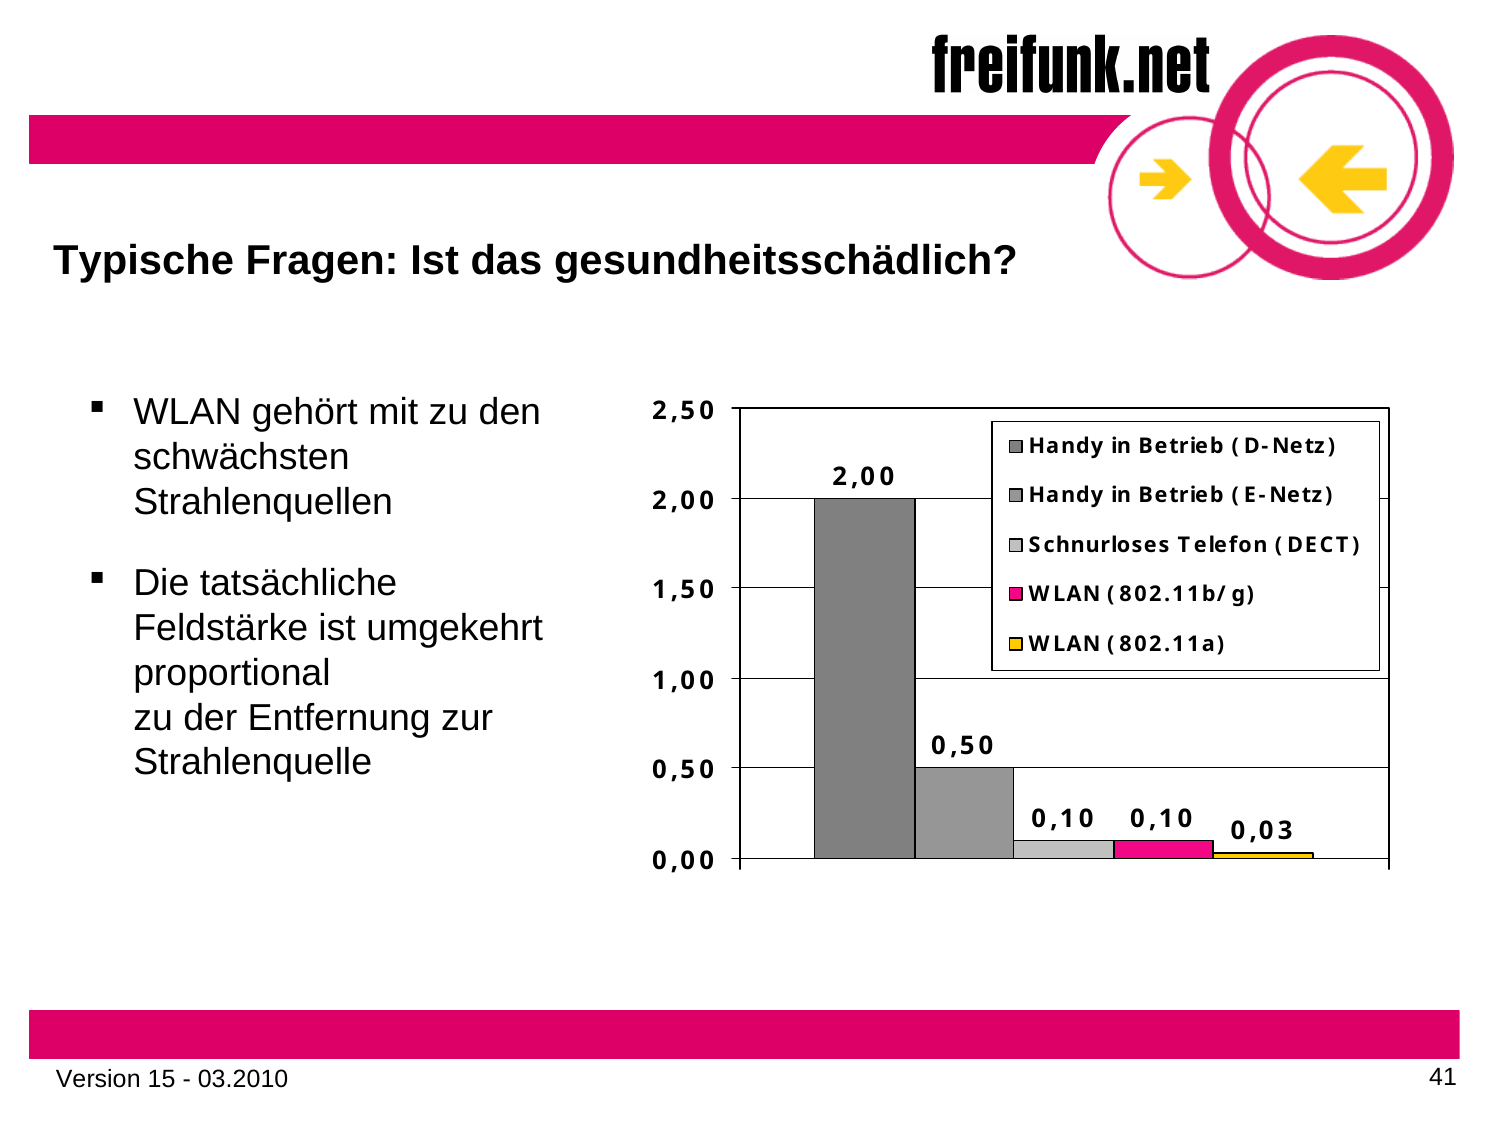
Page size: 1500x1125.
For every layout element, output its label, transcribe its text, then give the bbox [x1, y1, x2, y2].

text_box WLAN gehört mit zu den schwächsten Strahlenquellen Die tatsächliche Feldstärke ist umgekehrt proportional zu der Entfernung zur Strahlenquelle [59, 387, 576, 988]
text_box Typische Fragen: Ist das gesundheitsschädlich? [53, 233, 1046, 352]
picture [932, 34, 1454, 280]
chart [624, 337, 1500, 916]
